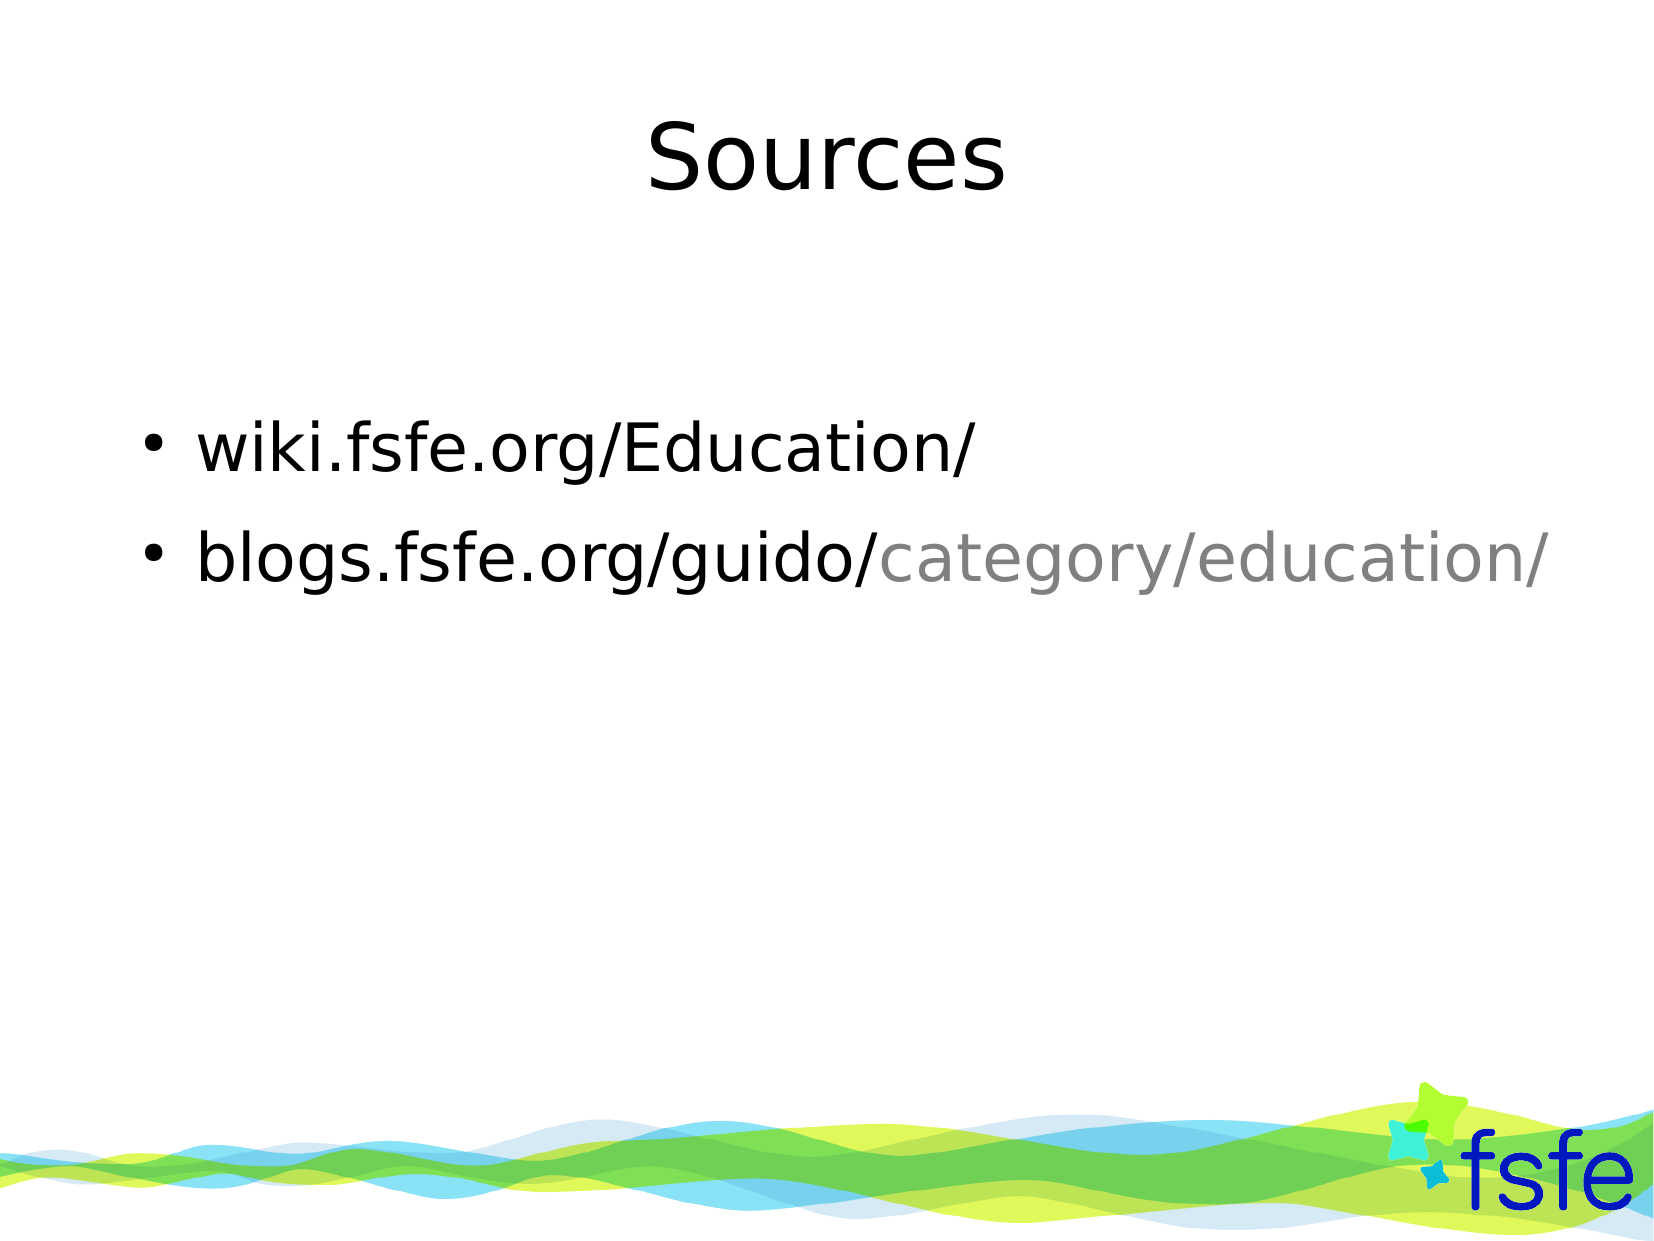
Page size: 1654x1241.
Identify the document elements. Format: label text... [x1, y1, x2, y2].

text_box [82, 1129, 468, 1216]
title Sources [82, 49, 1571, 257]
text_box [565, 1129, 1090, 1216]
list wiki.fsfe.org/Education/ blogs.fsfe.org/guido/category/education/ [106, 295, 1595, 1050]
picture [0, 1081, 1654, 1241]
